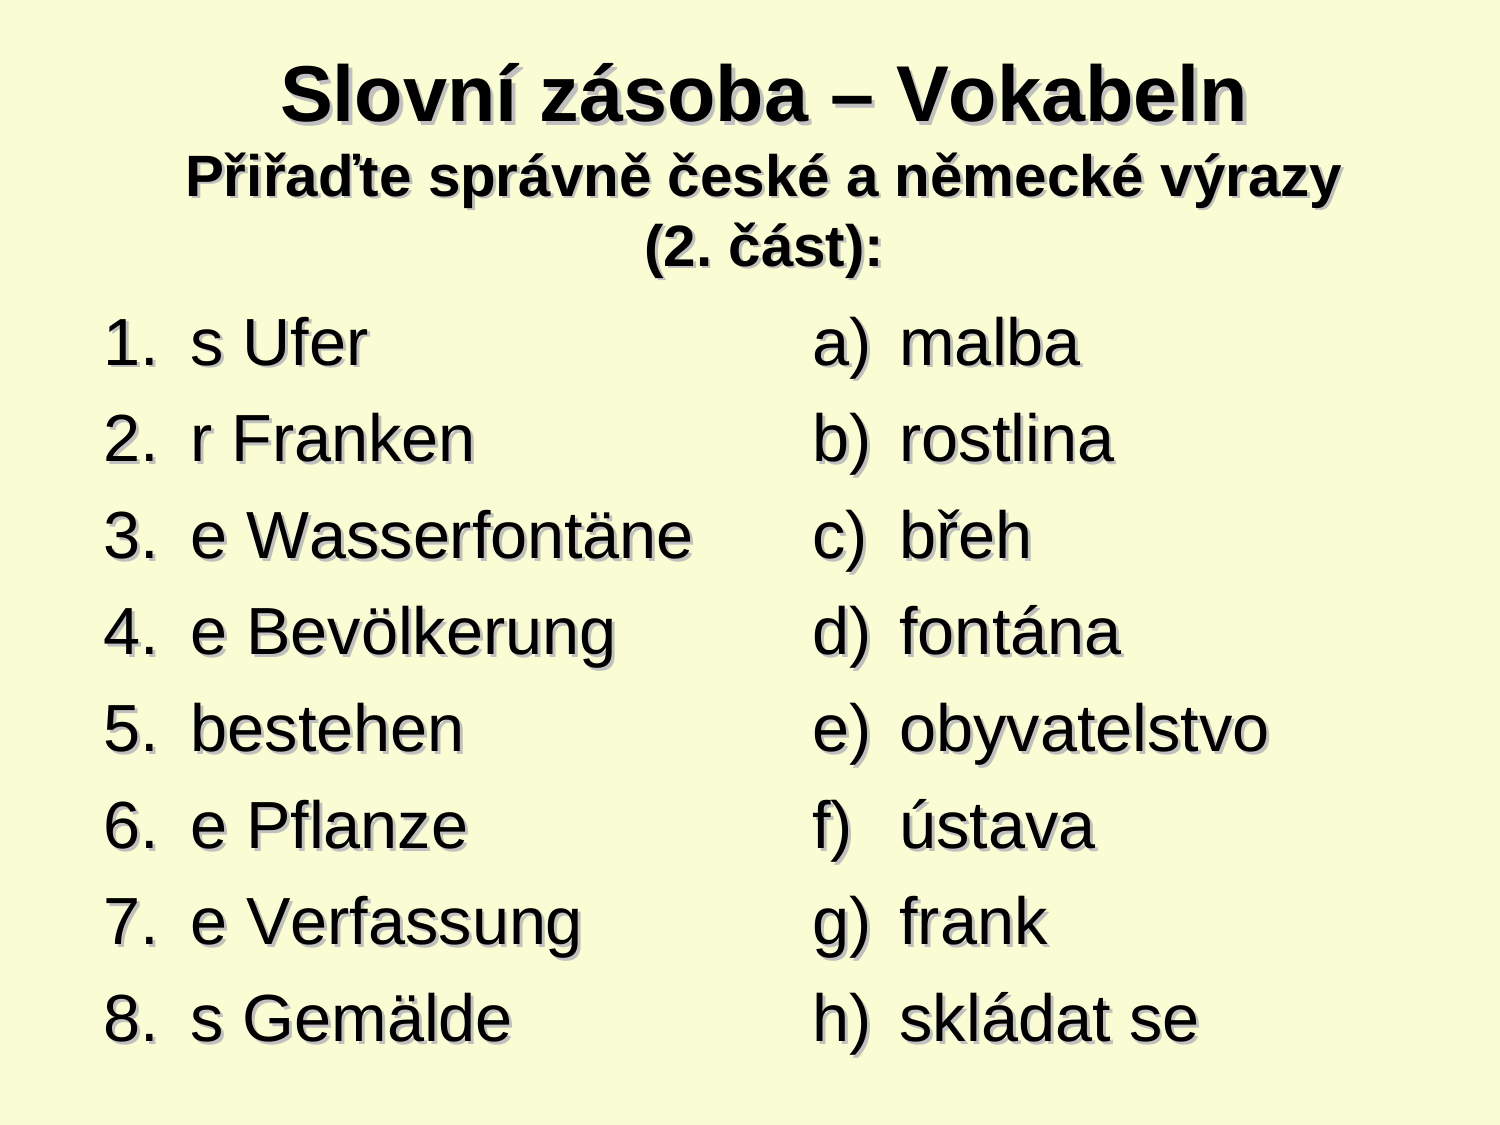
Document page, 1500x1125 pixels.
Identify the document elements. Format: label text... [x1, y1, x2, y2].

title Slovní zásoba – Vokabeln Přiřaďte správně české a německé výrazy (2. část): [76, 35, 1453, 286]
list s Ufer r Franken e Wasserfontäne e Bevölkerung bestehen e Pflanze e Verfassung s Gemälde [88, 290, 739, 1063]
list malba rostlina břeh fontána obyvatelstvo ústava frank skládat se [797, 290, 1447, 1063]
